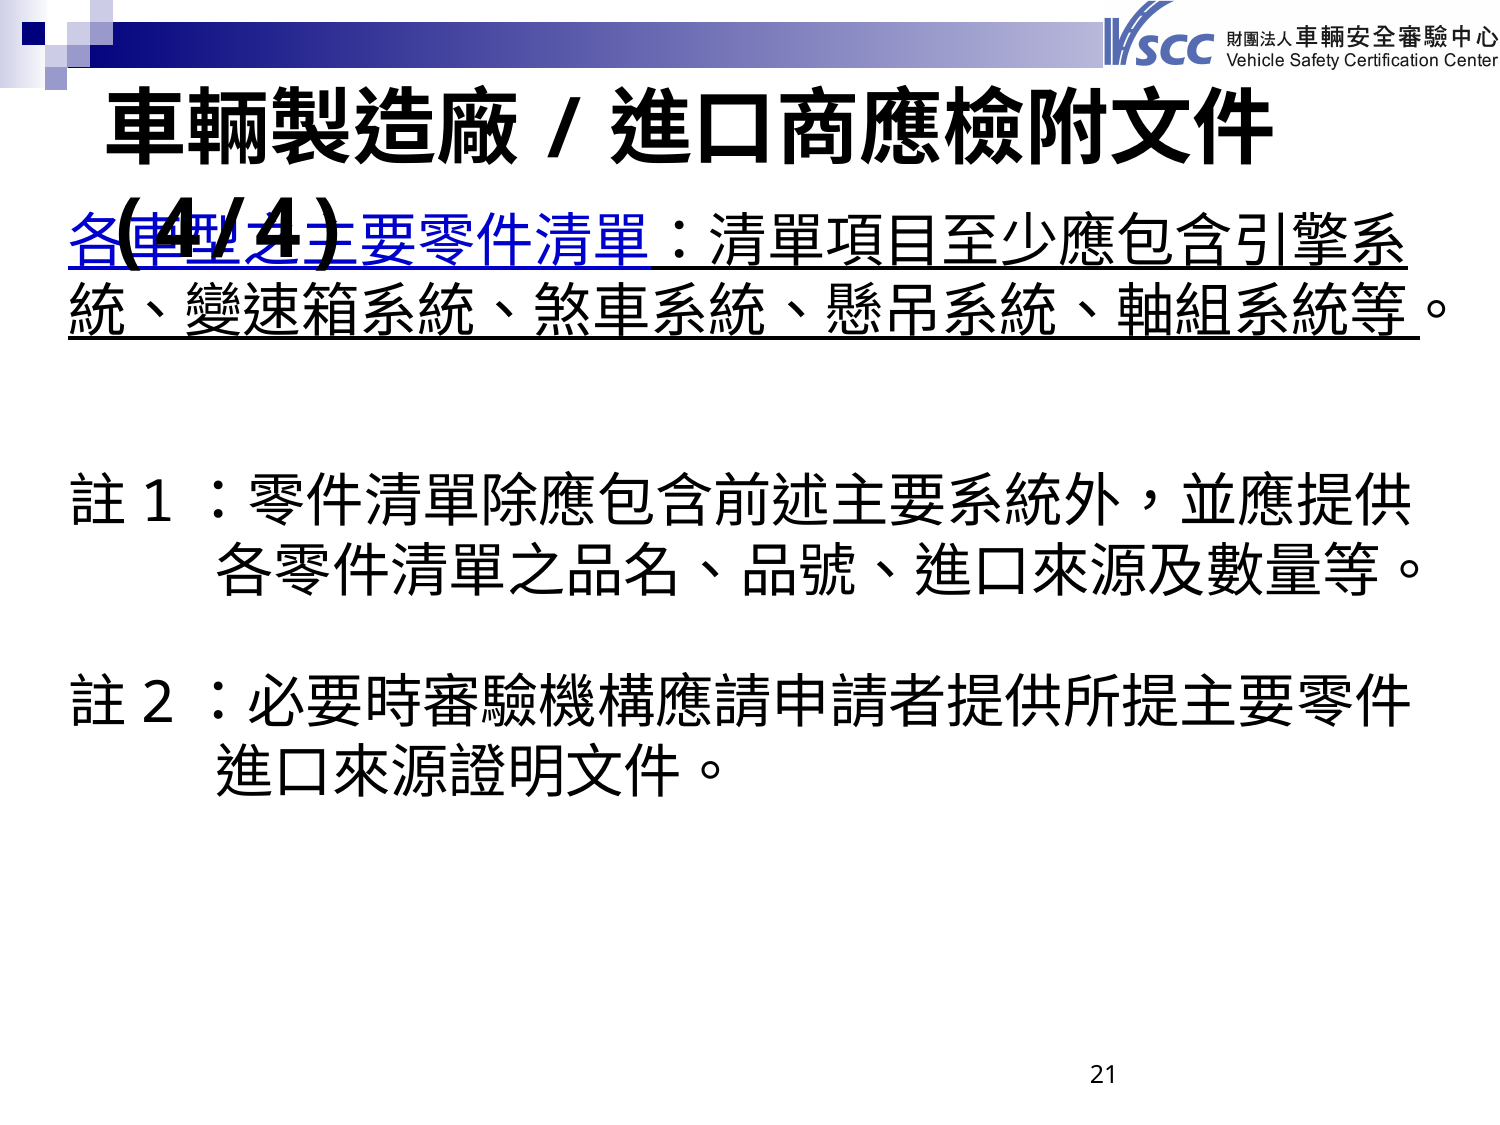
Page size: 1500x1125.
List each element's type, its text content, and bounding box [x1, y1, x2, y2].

text_box 各車型之主要零件清單：清單項目至少應包含引擎系統、變速箱系統、煞車系統、懸吊系統、軸組系統等。 [53, 195, 1436, 421]
text_box 註1：零件清單除應包含前述主要系統外，並應提供各零件清單之品名、品號、進口來源及數量等。 [53, 455, 1459, 611]
text_box 註2：必要時審驗機構應請申請者提供所提主要零件進口來源證明文件。 [53, 657, 1436, 813]
text_box 車輛製造廠/進口商應檢附文件(4/4) [89, 66, 1423, 173]
text_box [1074, 1025, 1426, 1101]
